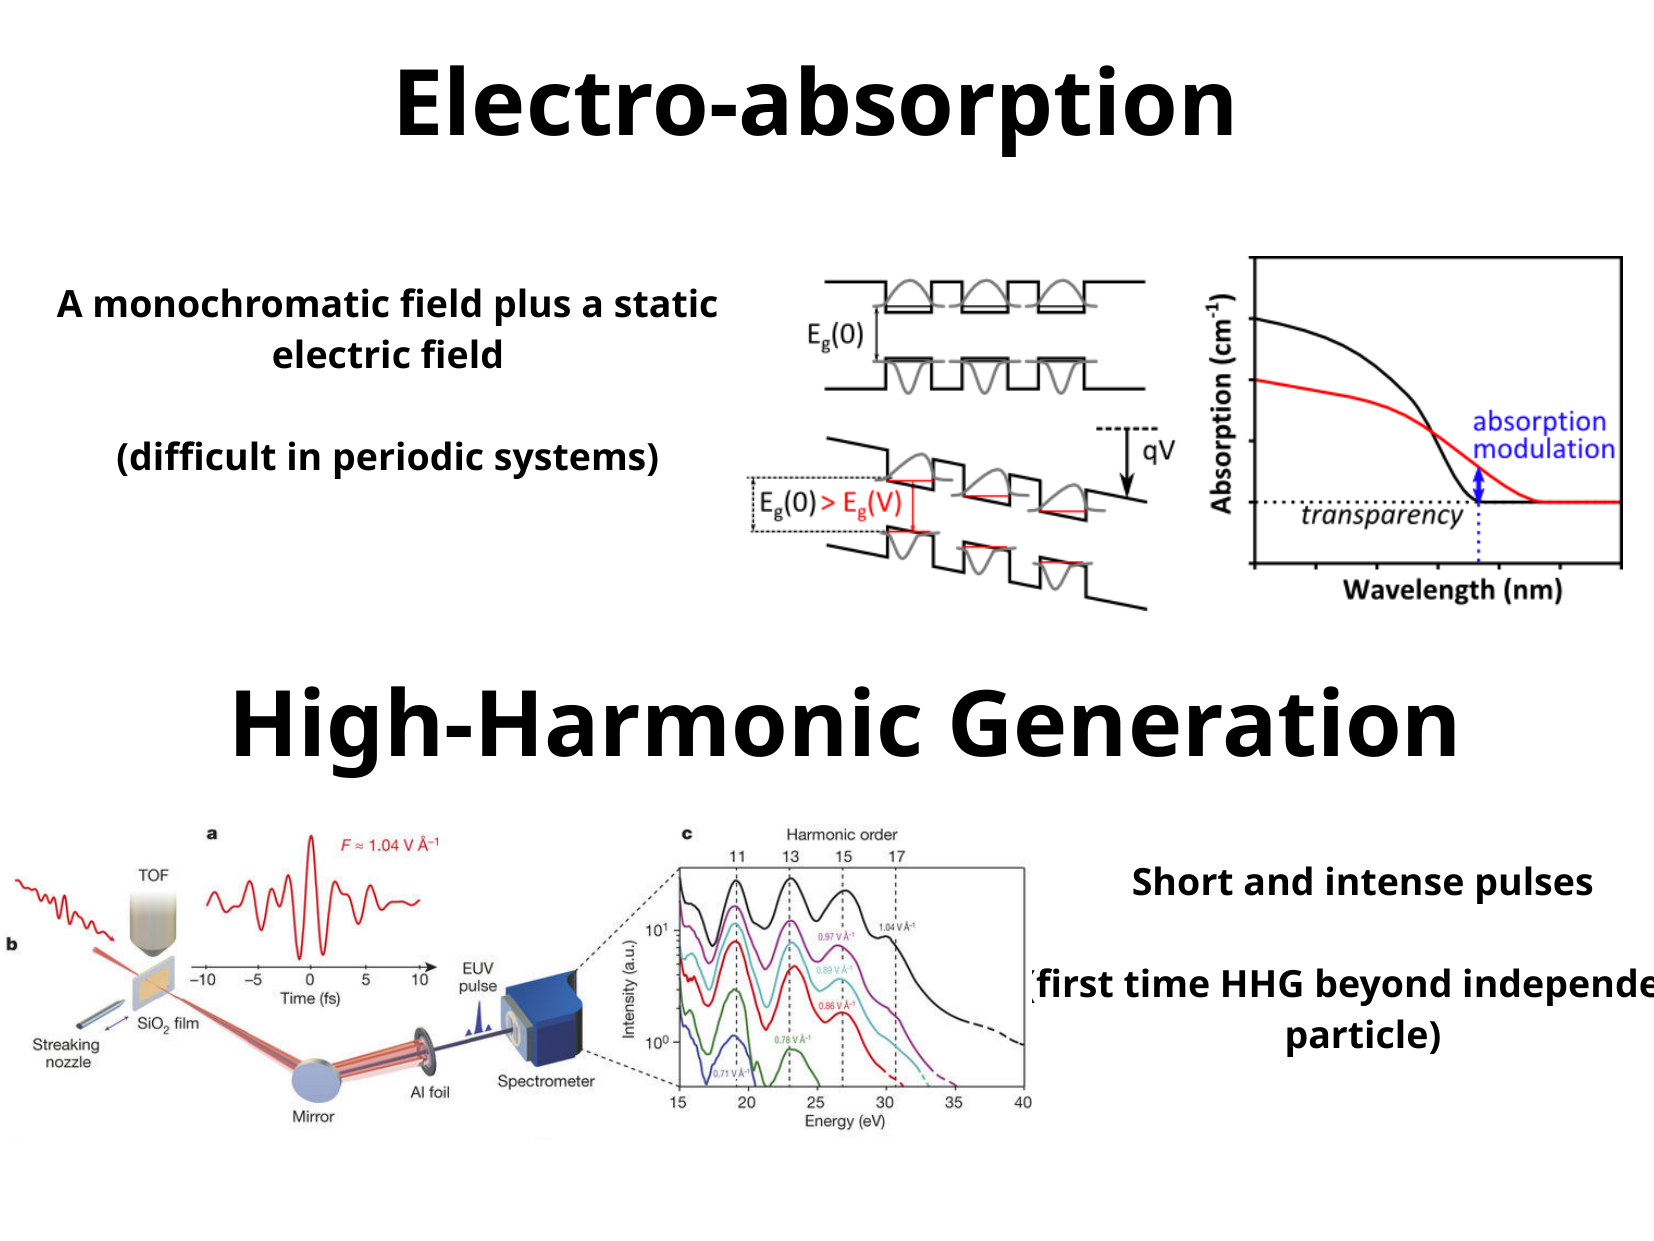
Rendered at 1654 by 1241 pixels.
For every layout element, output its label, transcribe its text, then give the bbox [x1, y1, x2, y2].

text_box A monochromatic field plus a static electric field (difficult in periodic systems) [30, 270, 747, 593]
title Electro-absorption [71, 17, 1561, 183]
picture [3, 824, 1032, 1141]
picture [746, 256, 1623, 611]
text_box Short and intense pulses (first time HHG beyond independent particle) [1005, 847, 1654, 1171]
title High-Harmonic Generation [101, 617, 1591, 826]
